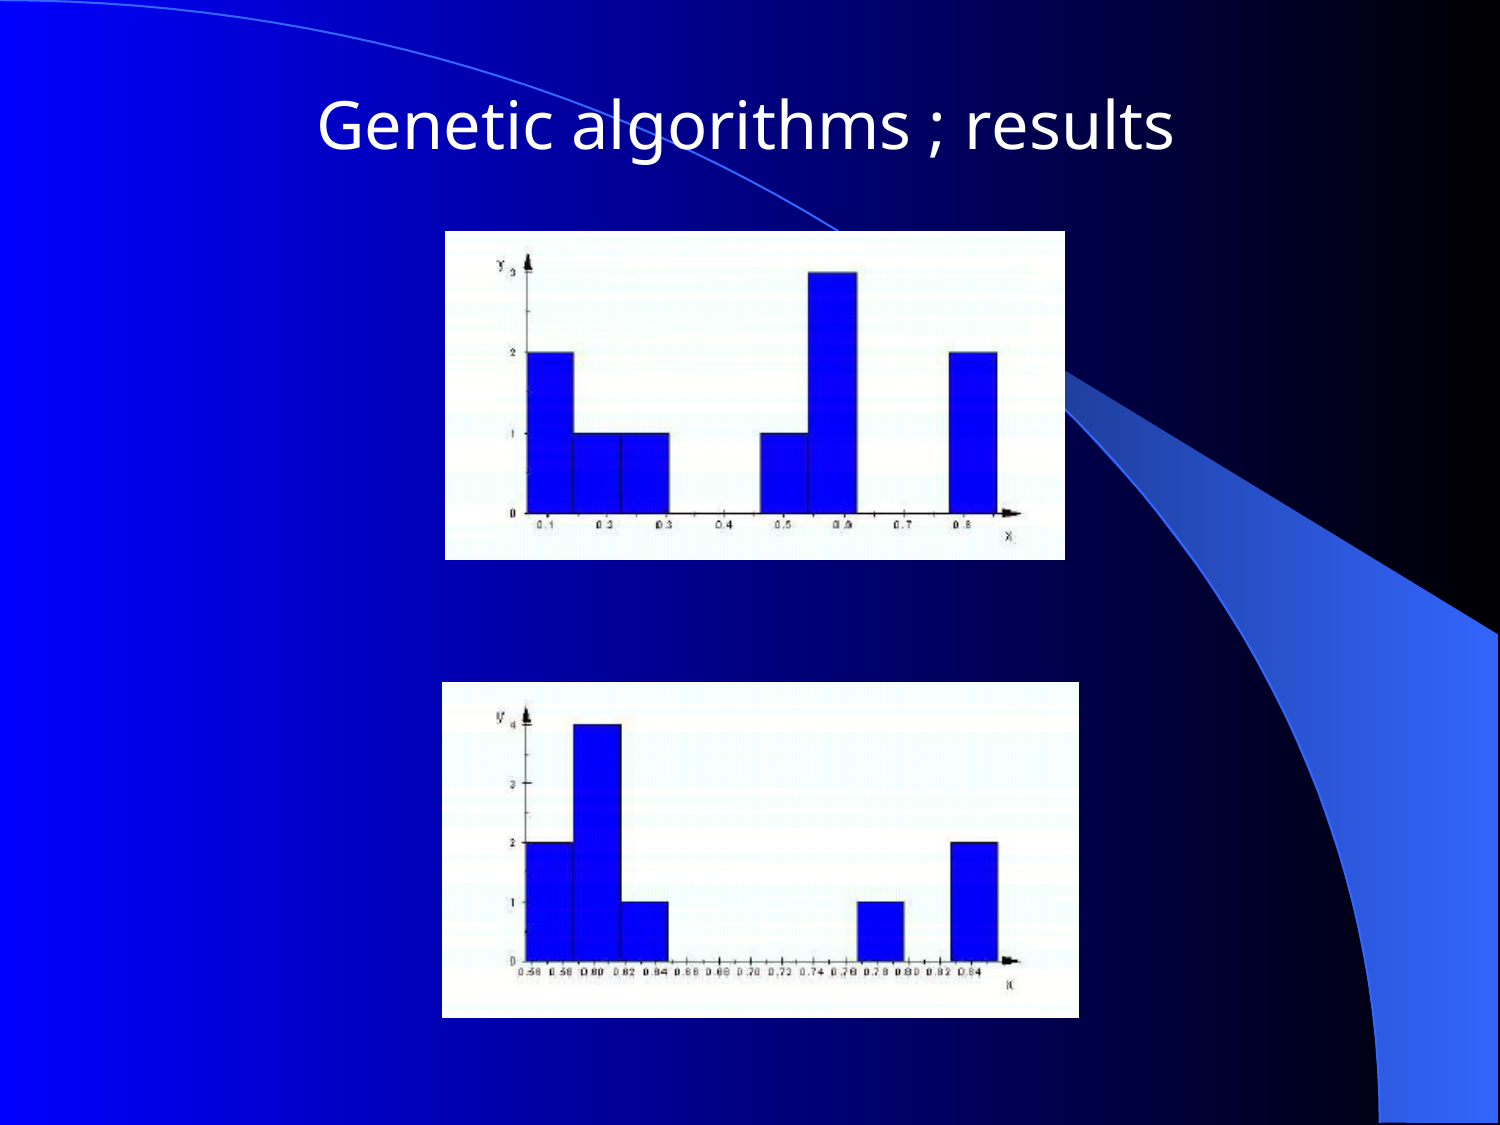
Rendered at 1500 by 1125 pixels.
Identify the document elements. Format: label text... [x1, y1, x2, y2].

picture [445, 231, 1065, 560]
picture [442, 682, 1079, 1018]
text_box Genetic algorithms ; results [301, 70, 1288, 167]
